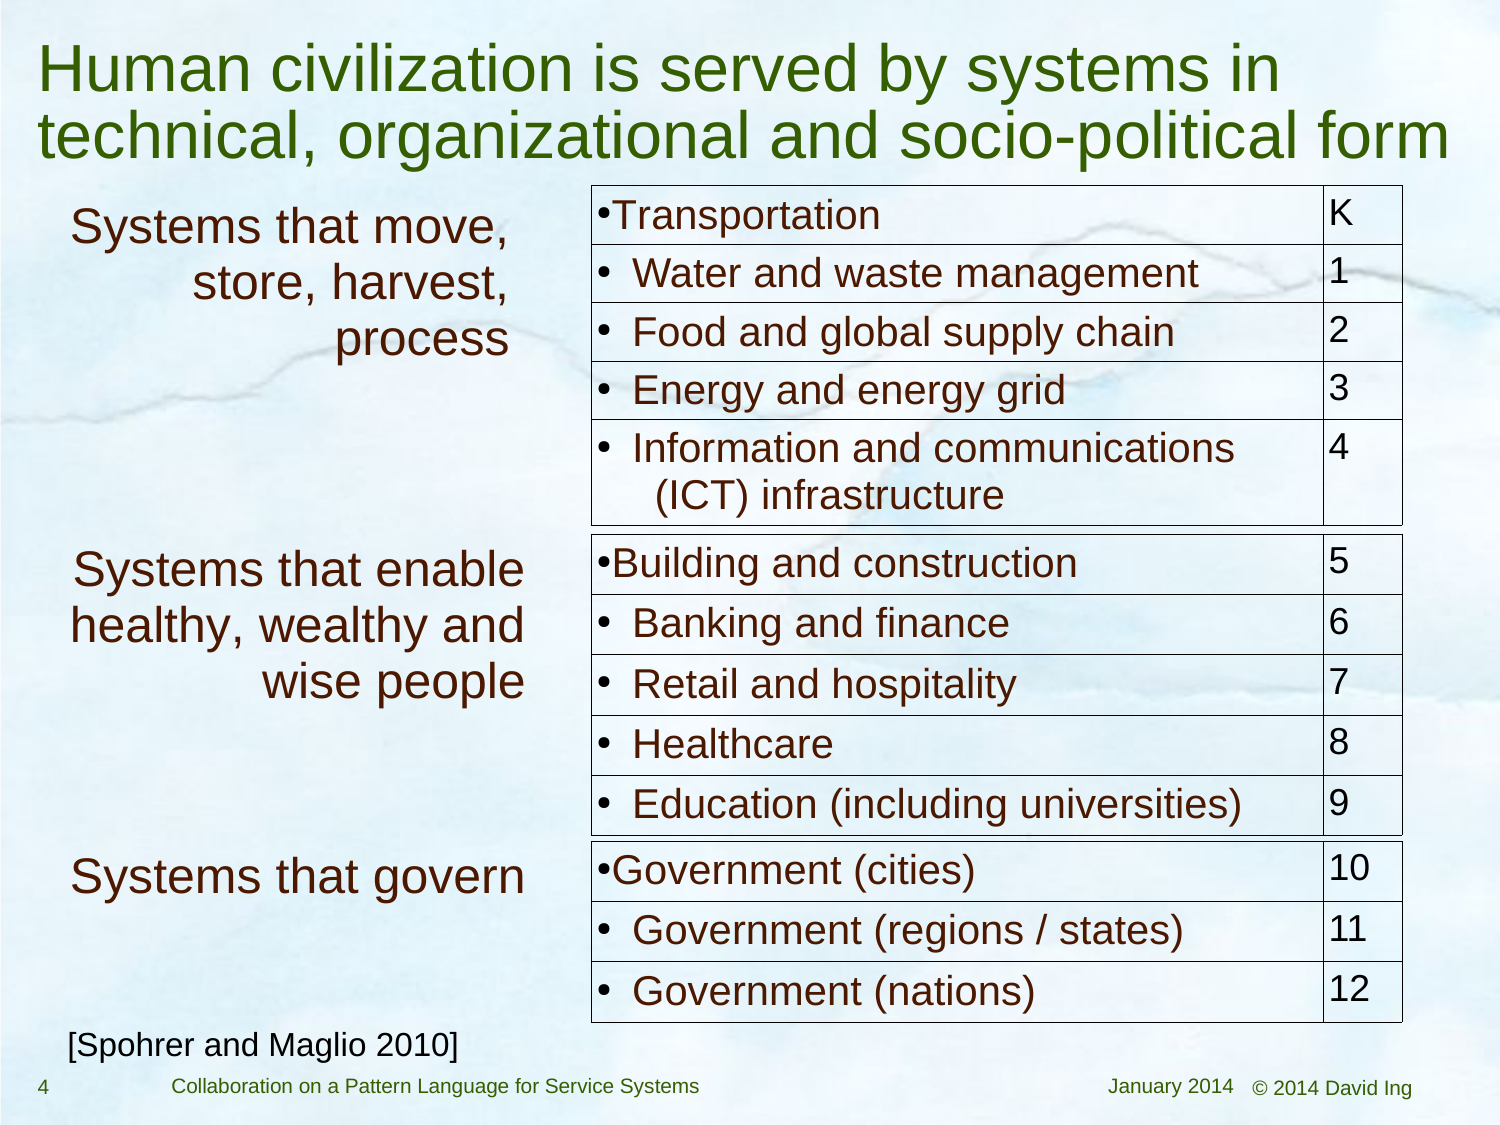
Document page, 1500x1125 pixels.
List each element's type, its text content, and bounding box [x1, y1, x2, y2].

table_cell Government (regions / states) [592, 902, 1323, 961]
picture [0, 0, 1500, 1125]
table_cell Retail and hospitality [592, 655, 1323, 715]
table_header Transportation [592, 186, 1323, 244]
table_cell Information and communications (ICT) infrastructure [592, 420, 1323, 525]
table_cell Energy and energy grid [592, 362, 1323, 419]
table_cell 2 [1324, 303, 1402, 361]
table_cell 12 [1324, 962, 1402, 1022]
table_cell 3 [1324, 362, 1402, 419]
table_cell 11 [1324, 902, 1402, 961]
text_box Systems that enable healthy, wealthy and wise people [55, 533, 581, 823]
table_header K [1324, 186, 1402, 244]
table_cell Water and waste management [592, 245, 1323, 302]
table_cell Banking and finance [592, 595, 1323, 654]
text_box Systems that govern [55, 841, 581, 973]
table_cell Government (nations) [592, 962, 1323, 1022]
text_box Systems that move, store, harvest, process [55, 191, 581, 529]
table_cell 9 [1324, 776, 1402, 835]
table_cell Food and global supply chain [592, 303, 1323, 361]
table_cell 1 [1324, 245, 1402, 302]
text_box [Spohrer and Maglio 2010] [52, 1019, 563, 1072]
table_header Government (cities) [592, 842, 1323, 901]
table_header 5 [1324, 535, 1402, 594]
table_cell 4 [1324, 420, 1402, 525]
table_cell 6 [1324, 595, 1402, 654]
table_cell 8 [1324, 716, 1402, 775]
title Human civilization is served by systems in technical, organizational and socio-political form [37, 37, 1463, 180]
table_cell Education (including universities) [592, 776, 1323, 835]
table_header 10 [1324, 842, 1402, 901]
table_cell Healthcare [592, 716, 1323, 775]
table_cell 7 [1324, 655, 1402, 715]
table_header Building and construction [592, 535, 1323, 594]
